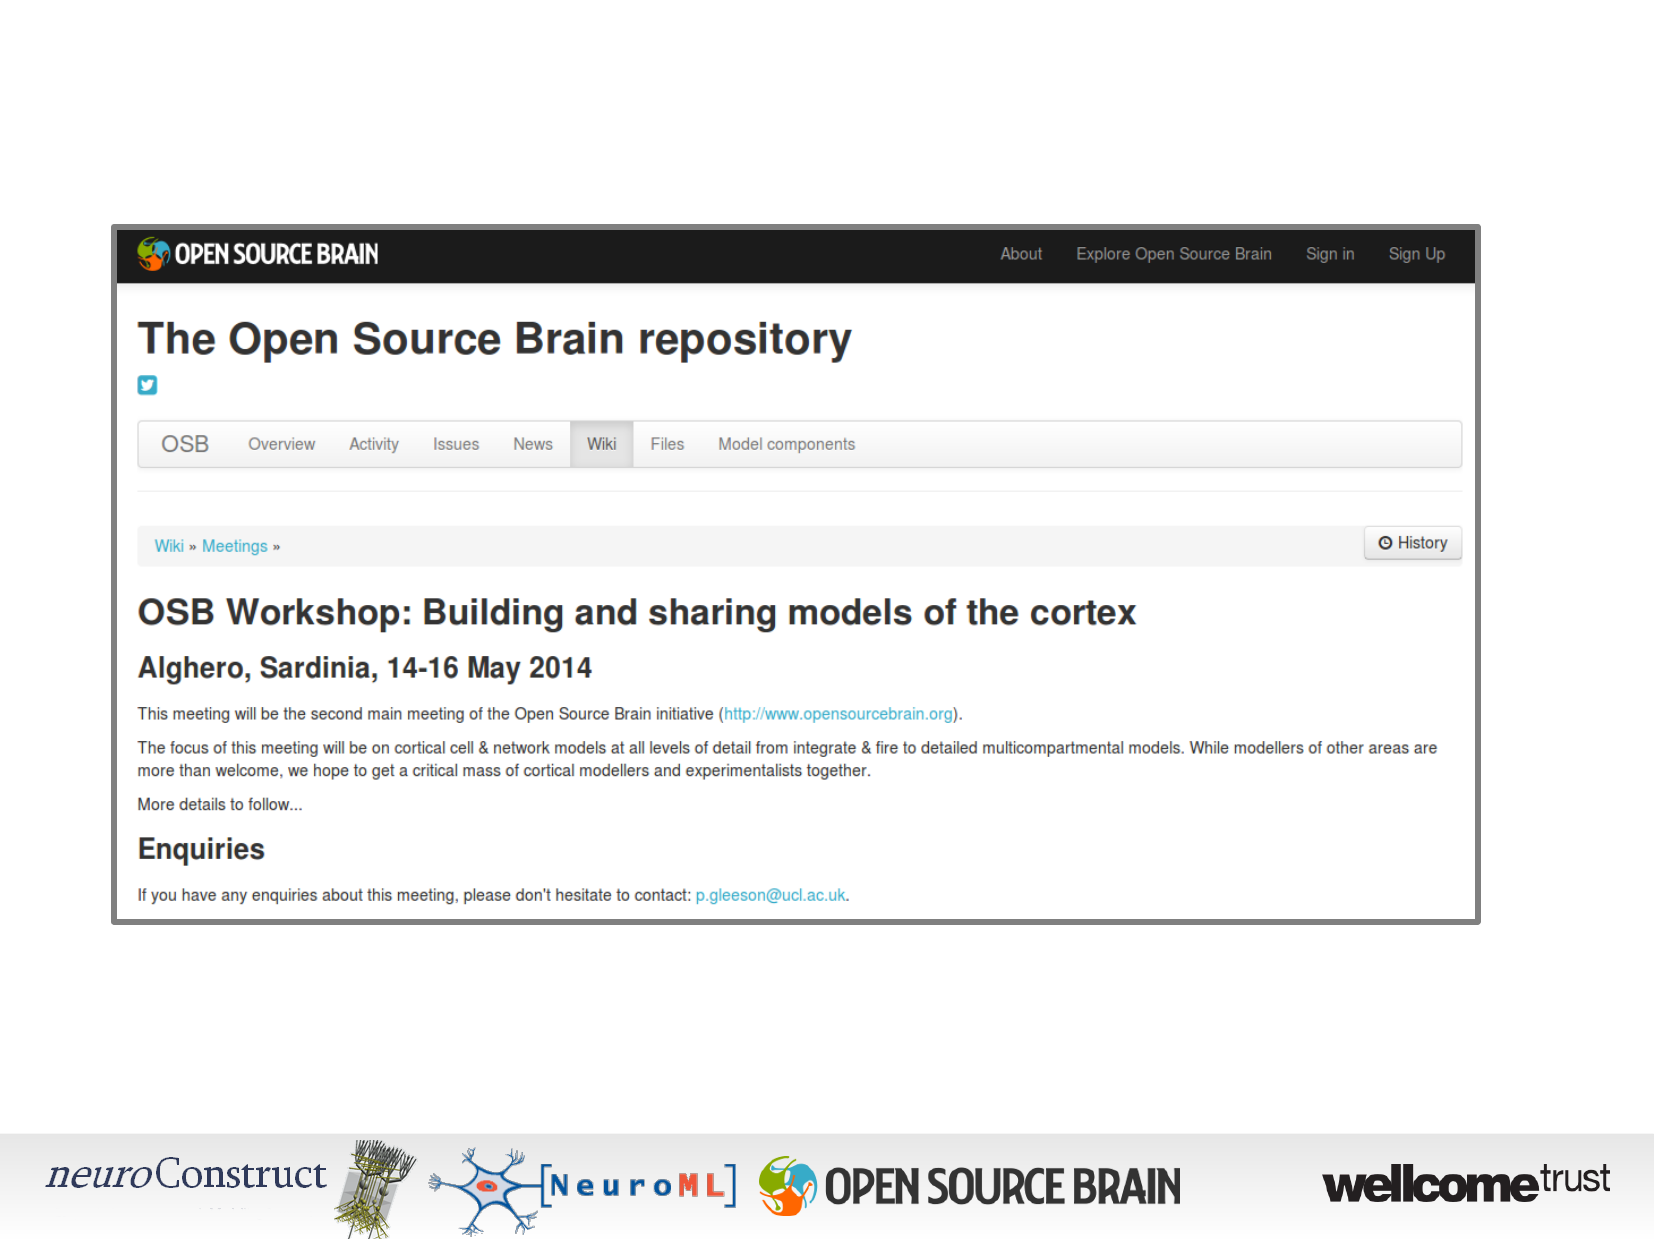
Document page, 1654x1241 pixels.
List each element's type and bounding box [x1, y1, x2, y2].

picture [116, 229, 1475, 919]
picture [428, 1147, 736, 1237]
picture [32, 1140, 419, 1239]
picture [759, 1156, 1180, 1216]
picture [1322, 1164, 1610, 1202]
